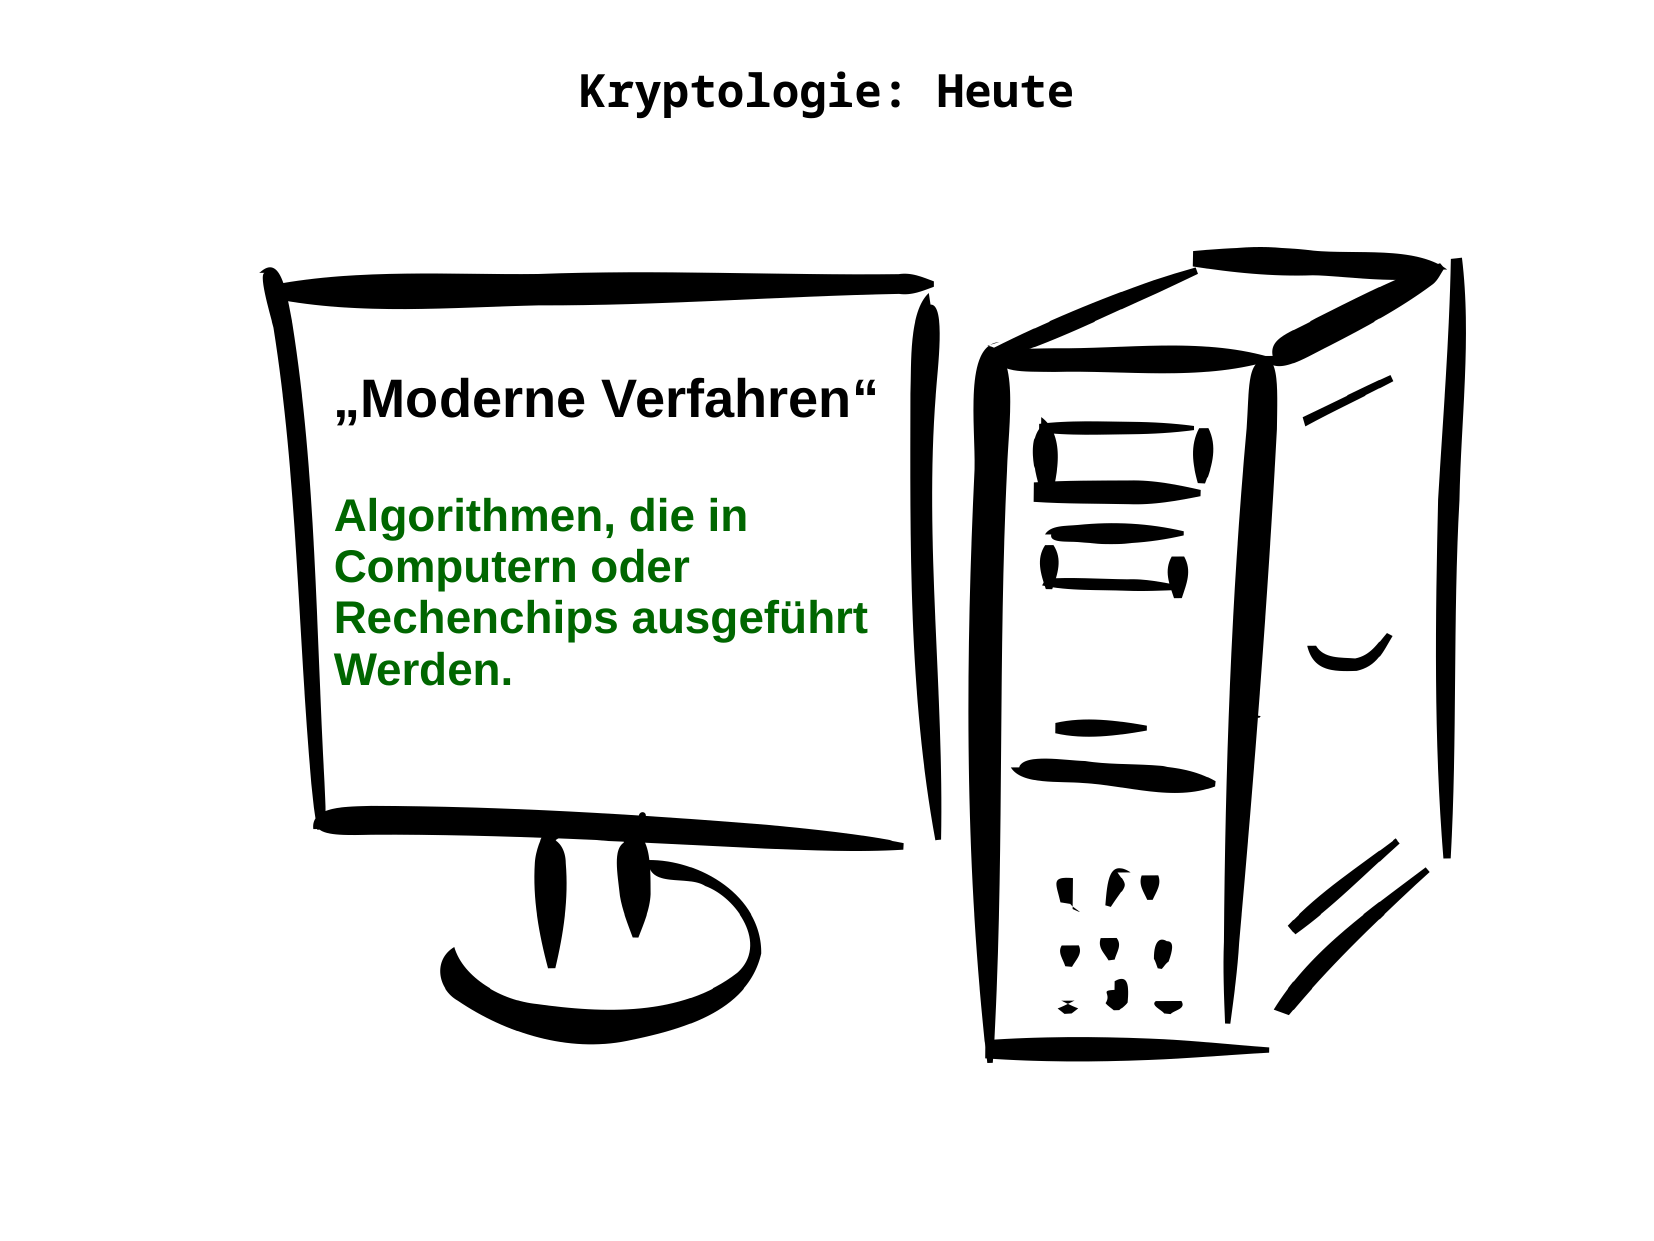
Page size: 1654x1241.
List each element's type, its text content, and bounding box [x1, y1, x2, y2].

text_box „Moderne Verfahren“ Algorithmen, die in Computern oder Rechenchips ausgeführt Werden. [318, 361, 896, 703]
picture [259, 247, 1466, 1063]
title Kryptologie: Heute [82, 49, 1571, 130]
